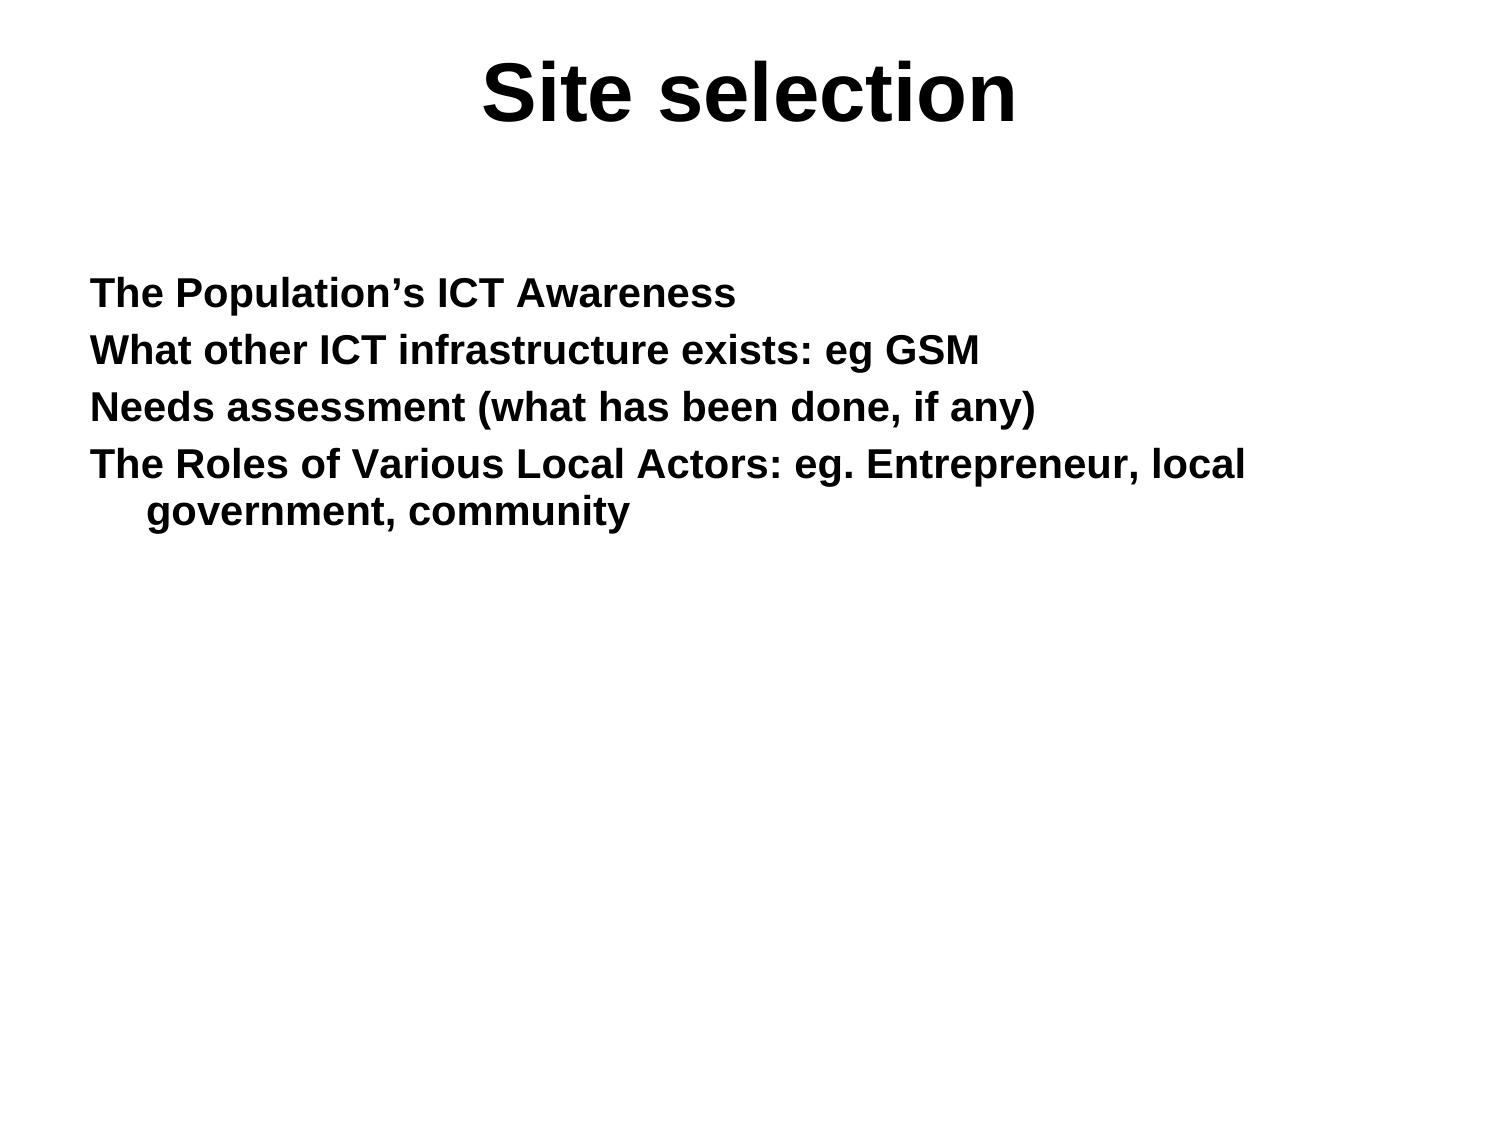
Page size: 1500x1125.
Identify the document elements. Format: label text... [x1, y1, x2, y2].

list The Population’s ICT Awareness What other ICT infrastructure exists: eg GSM Needs assessment (what has been done, if any) The Roles of Various Local Actors: eg. Entrepreneur, local government, community [75, 262, 1426, 1006]
title Site selection [75, 31, 1426, 247]
